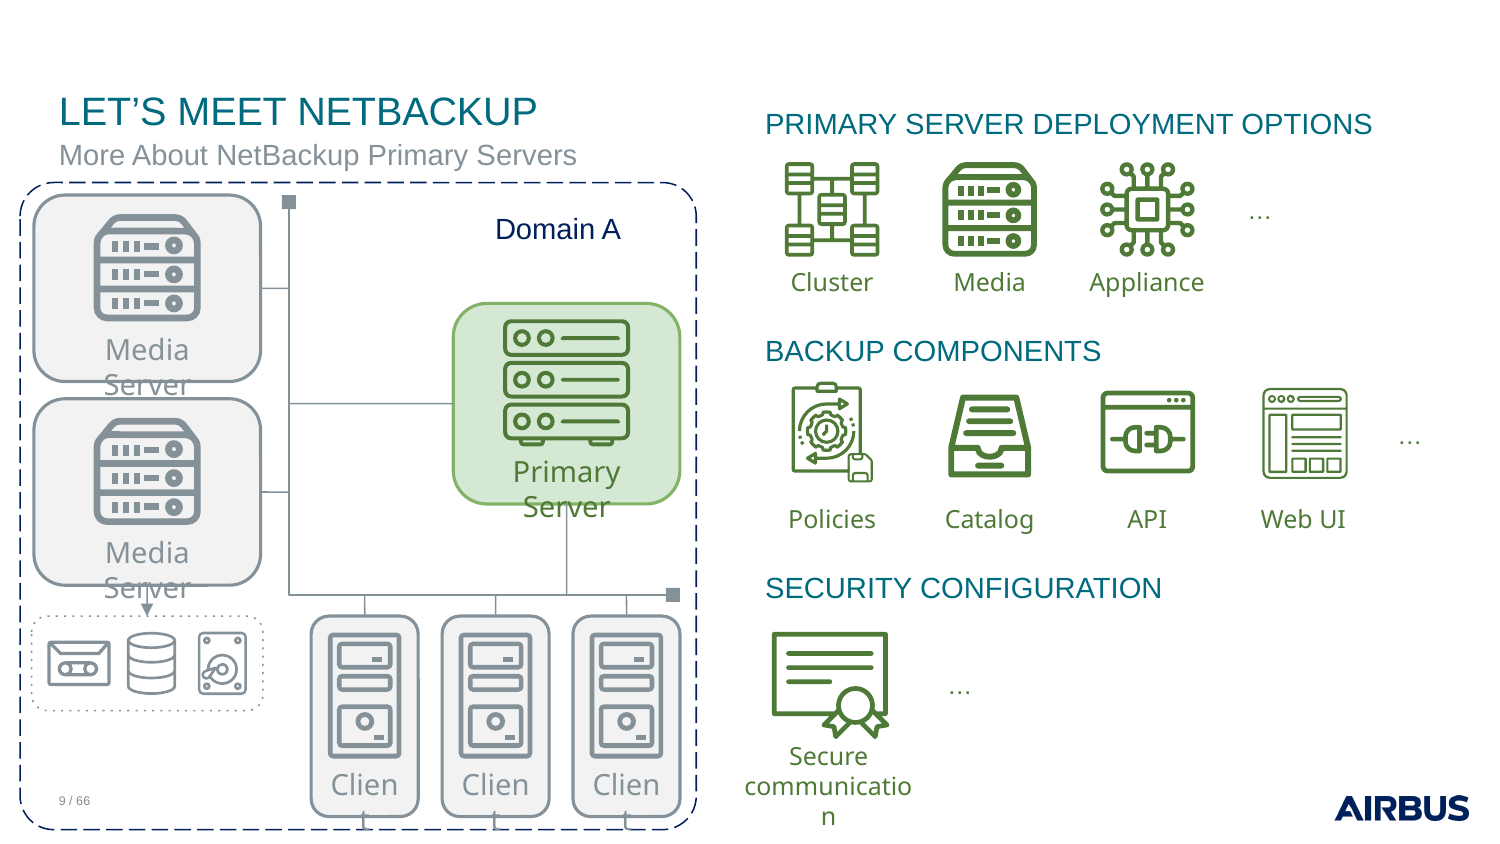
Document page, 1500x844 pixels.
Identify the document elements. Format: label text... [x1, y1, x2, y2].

text_box Web UI [1221, 488, 1386, 549]
text_box [442, 616, 550, 750]
text_box Policies [749, 488, 907, 549]
text_box … [1372, 405, 1447, 466]
text_box … [1222, 179, 1297, 240]
text_box Catalog [907, 488, 1065, 549]
text_box [791, 383, 873, 483]
text_box Domain A [302, 195, 637, 261]
text_box [33, 195, 261, 373]
text_box Client [442, 750, 550, 844]
text_box [197, 631, 247, 696]
picture [1334, 795, 1469, 821]
text_box [572, 616, 681, 799]
text_box Appliance [1065, 251, 1230, 312]
text_box Client [572, 750, 680, 844]
text_box [948, 394, 1032, 478]
text_box [784, 162, 880, 251]
text_box [311, 616, 419, 750]
text_box [47, 640, 111, 687]
text_box Media [907, 251, 1065, 312]
text_box [453, 303, 680, 447]
text_box Media Server [43, 519, 252, 620]
text_box BACKUP COMPONENTS [750, 317, 1462, 383]
text_box [771, 631, 890, 725]
text_box API [1065, 488, 1221, 549]
text_box [1262, 387, 1348, 479]
text_box Client [311, 750, 419, 844]
text_box [942, 162, 1037, 251]
text_box [281, 195, 296, 210]
text_box SECURITY CONFIGURATION [749, 554, 1462, 620]
text_box Cluster [749, 251, 907, 312]
text_box [665, 587, 680, 602]
title LET’S MEET NETBACKUP More About NetBackup Primary Servers [58, 80, 1441, 192]
text_box [1100, 390, 1196, 474]
text_box PRIMARY SERVER DEPLOYMENT OPTIONS [750, 89, 1462, 155]
text_box [1100, 162, 1195, 257]
text_box Secure communication [724, 725, 933, 844]
text_box [126, 631, 177, 695]
text_box Primary Server [453, 438, 680, 539]
text_box [33, 398, 261, 577]
text_box … [922, 654, 997, 715]
text_box Media Server [43, 315, 252, 407]
